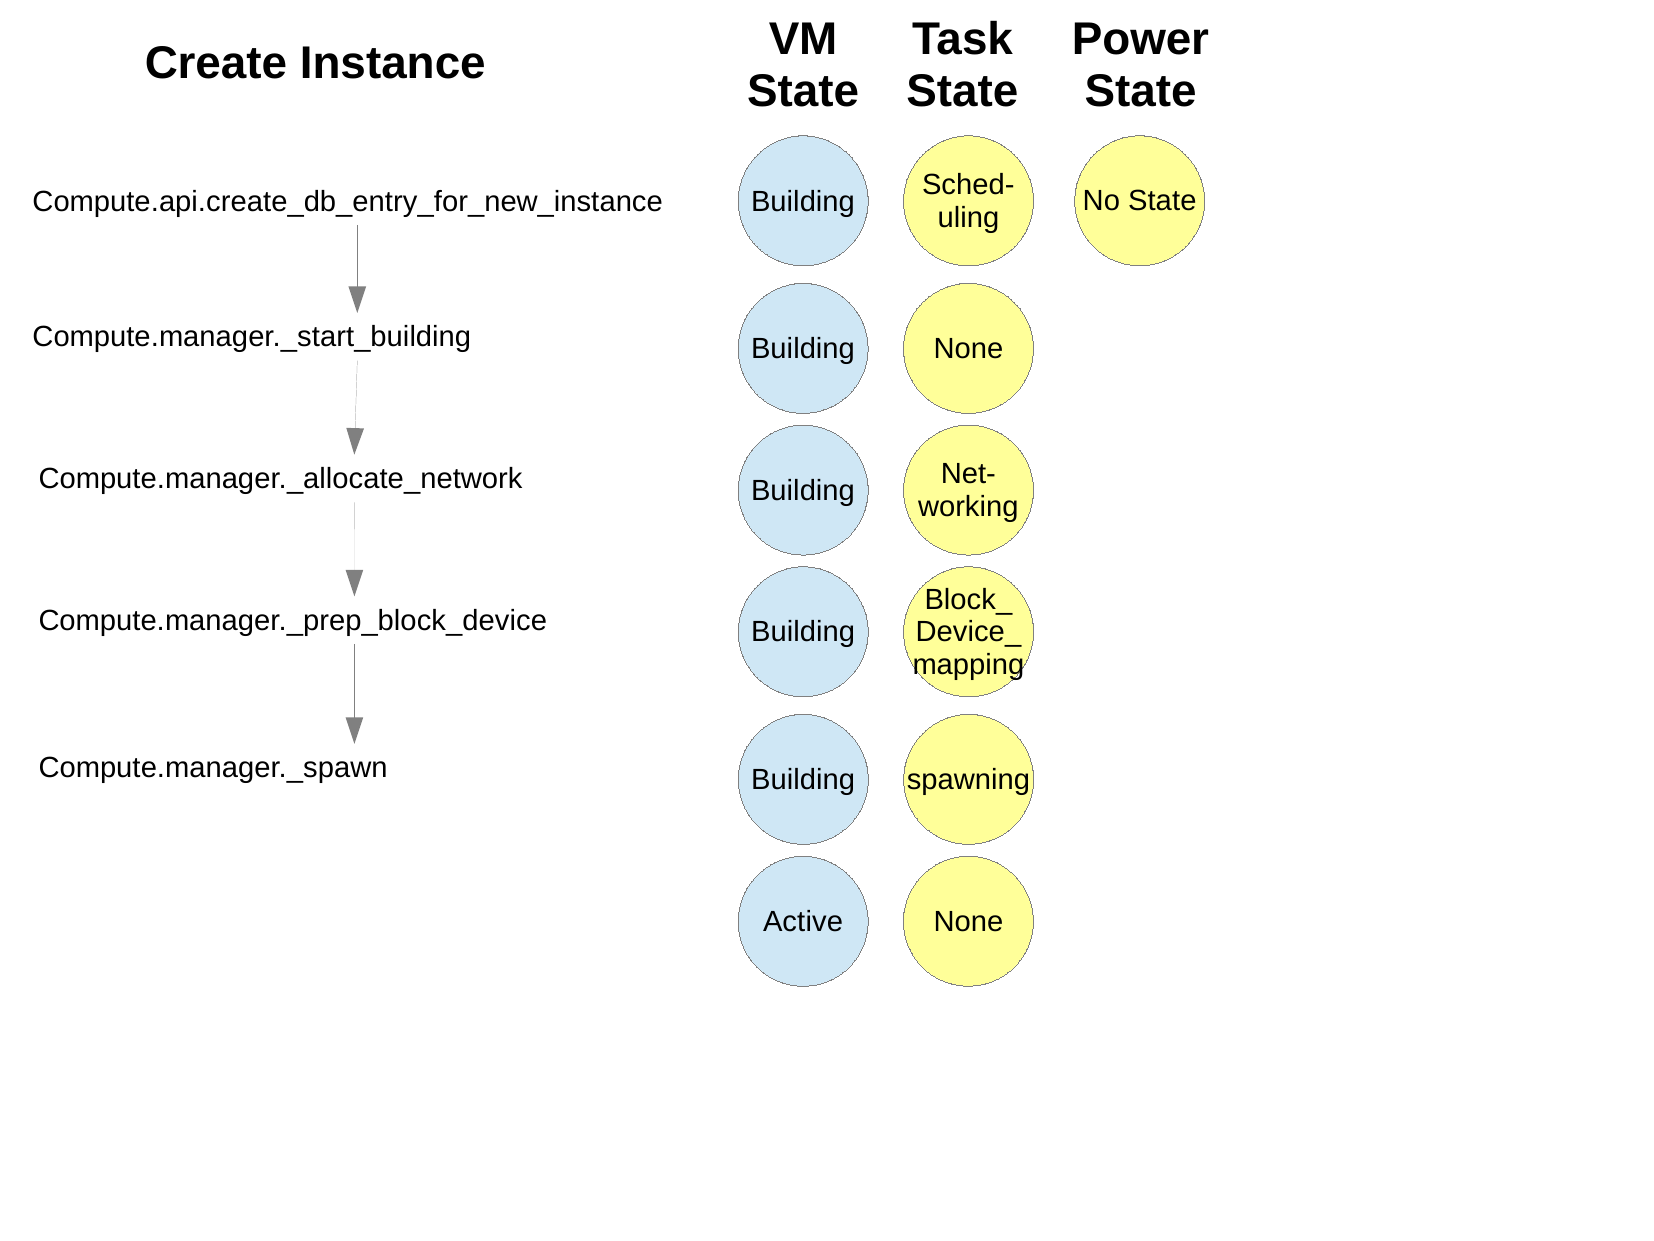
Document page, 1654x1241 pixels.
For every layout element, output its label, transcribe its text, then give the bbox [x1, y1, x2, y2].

text_box Power State [1057, 6, 1225, 126]
text_box No State [1074, 135, 1205, 266]
text_box Compute.manager._prep_block_device [23, 596, 686, 644]
text_box None [903, 283, 1034, 414]
text_box Building [738, 425, 869, 556]
text_box Building [738, 714, 869, 845]
text_box Sched- uling [903, 135, 1034, 266]
text_box Compute.manager._start_building [17, 312, 697, 361]
text_box None [903, 856, 1034, 987]
text_box Net- working [903, 425, 1034, 556]
text_box VM State [732, 5, 874, 126]
text_box Block_ Device_ mapping [903, 566, 1034, 697]
text_box Building [738, 135, 869, 266]
text_box Create Instance [129, 29, 501, 97]
text_box spawning [903, 714, 1034, 845]
text_box Task State [891, 5, 1034, 126]
text_box Building [738, 566, 869, 697]
text_box Compute.manager._spawn [23, 743, 686, 792]
text_box Compute.manager._allocate_network [23, 454, 686, 503]
text_box Building [738, 283, 869, 414]
text_box Compute.api.create_db_entry_for_new_instance [17, 177, 697, 225]
text_box Active [738, 856, 869, 987]
